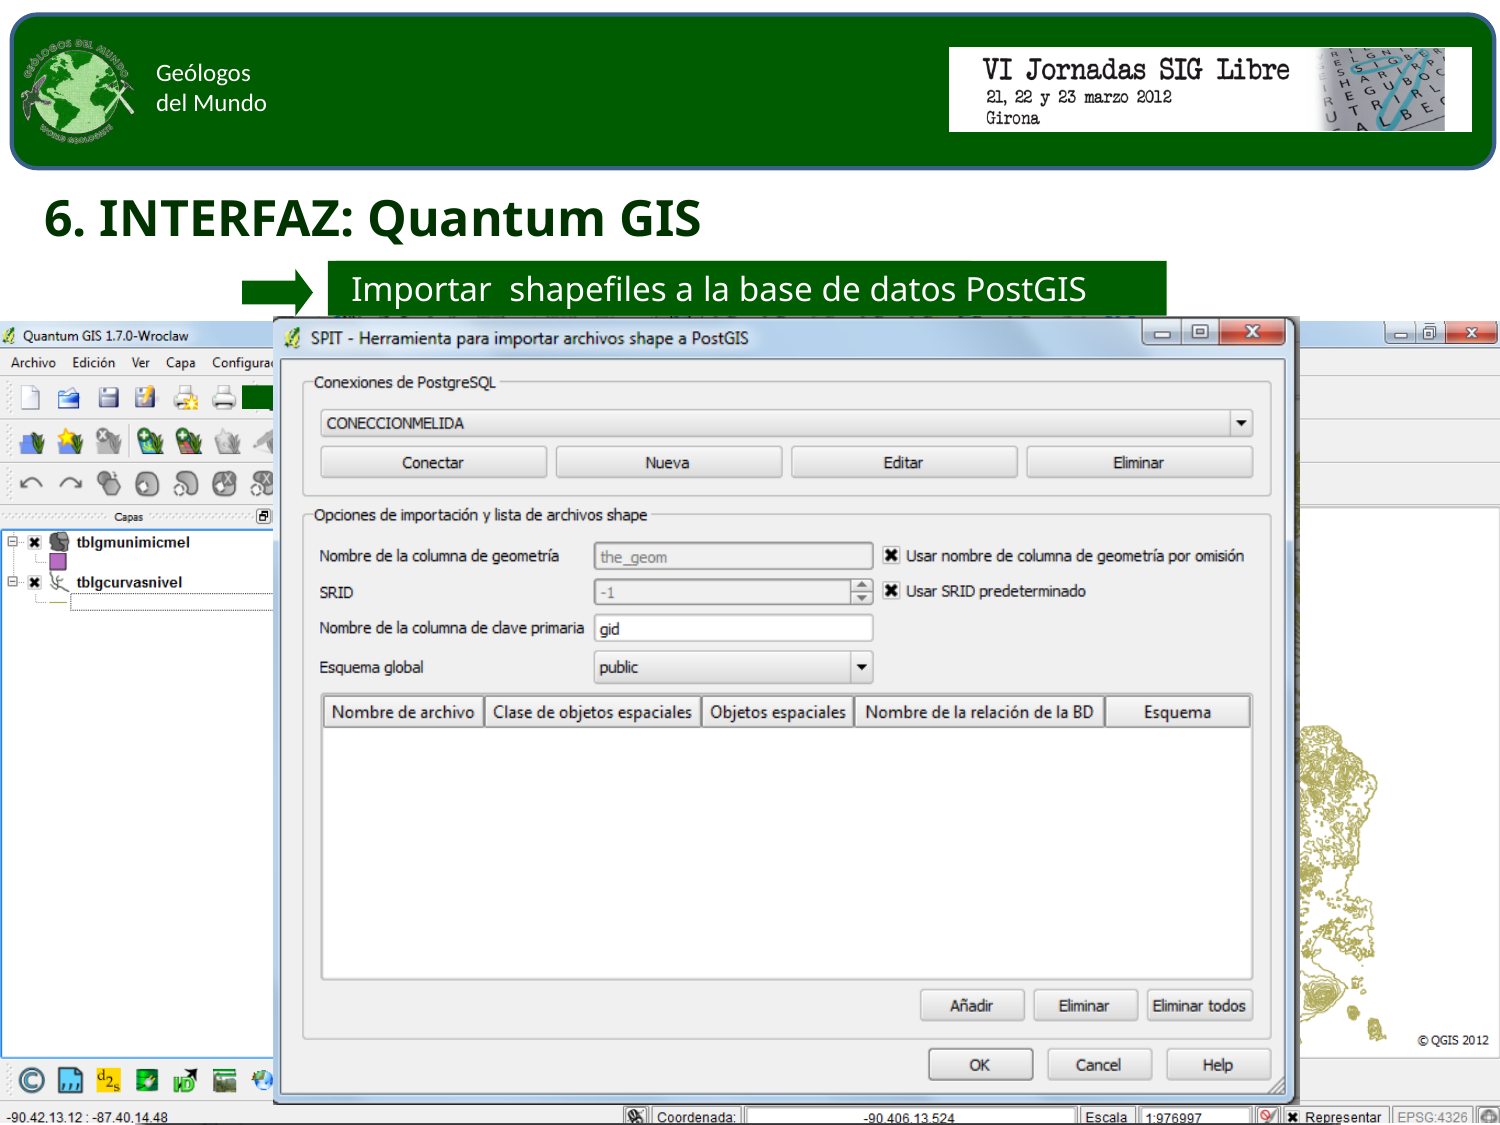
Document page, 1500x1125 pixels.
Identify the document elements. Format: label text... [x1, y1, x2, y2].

text_box Importar shapefiles a la base de datos PostGIS [336, 260, 1167, 316]
text_box Geólogos del Mundo [141, 49, 361, 125]
text_box 6. INTERFAZ: Quantum GIS [29, 178, 1477, 254]
picture [0, 316, 1500, 1125]
picture [950, 48, 1471, 131]
picture [19, 36, 136, 145]
text_box [242, 268, 313, 316]
text_box [242, 385, 273, 409]
text_box [11, 14, 1495, 169]
